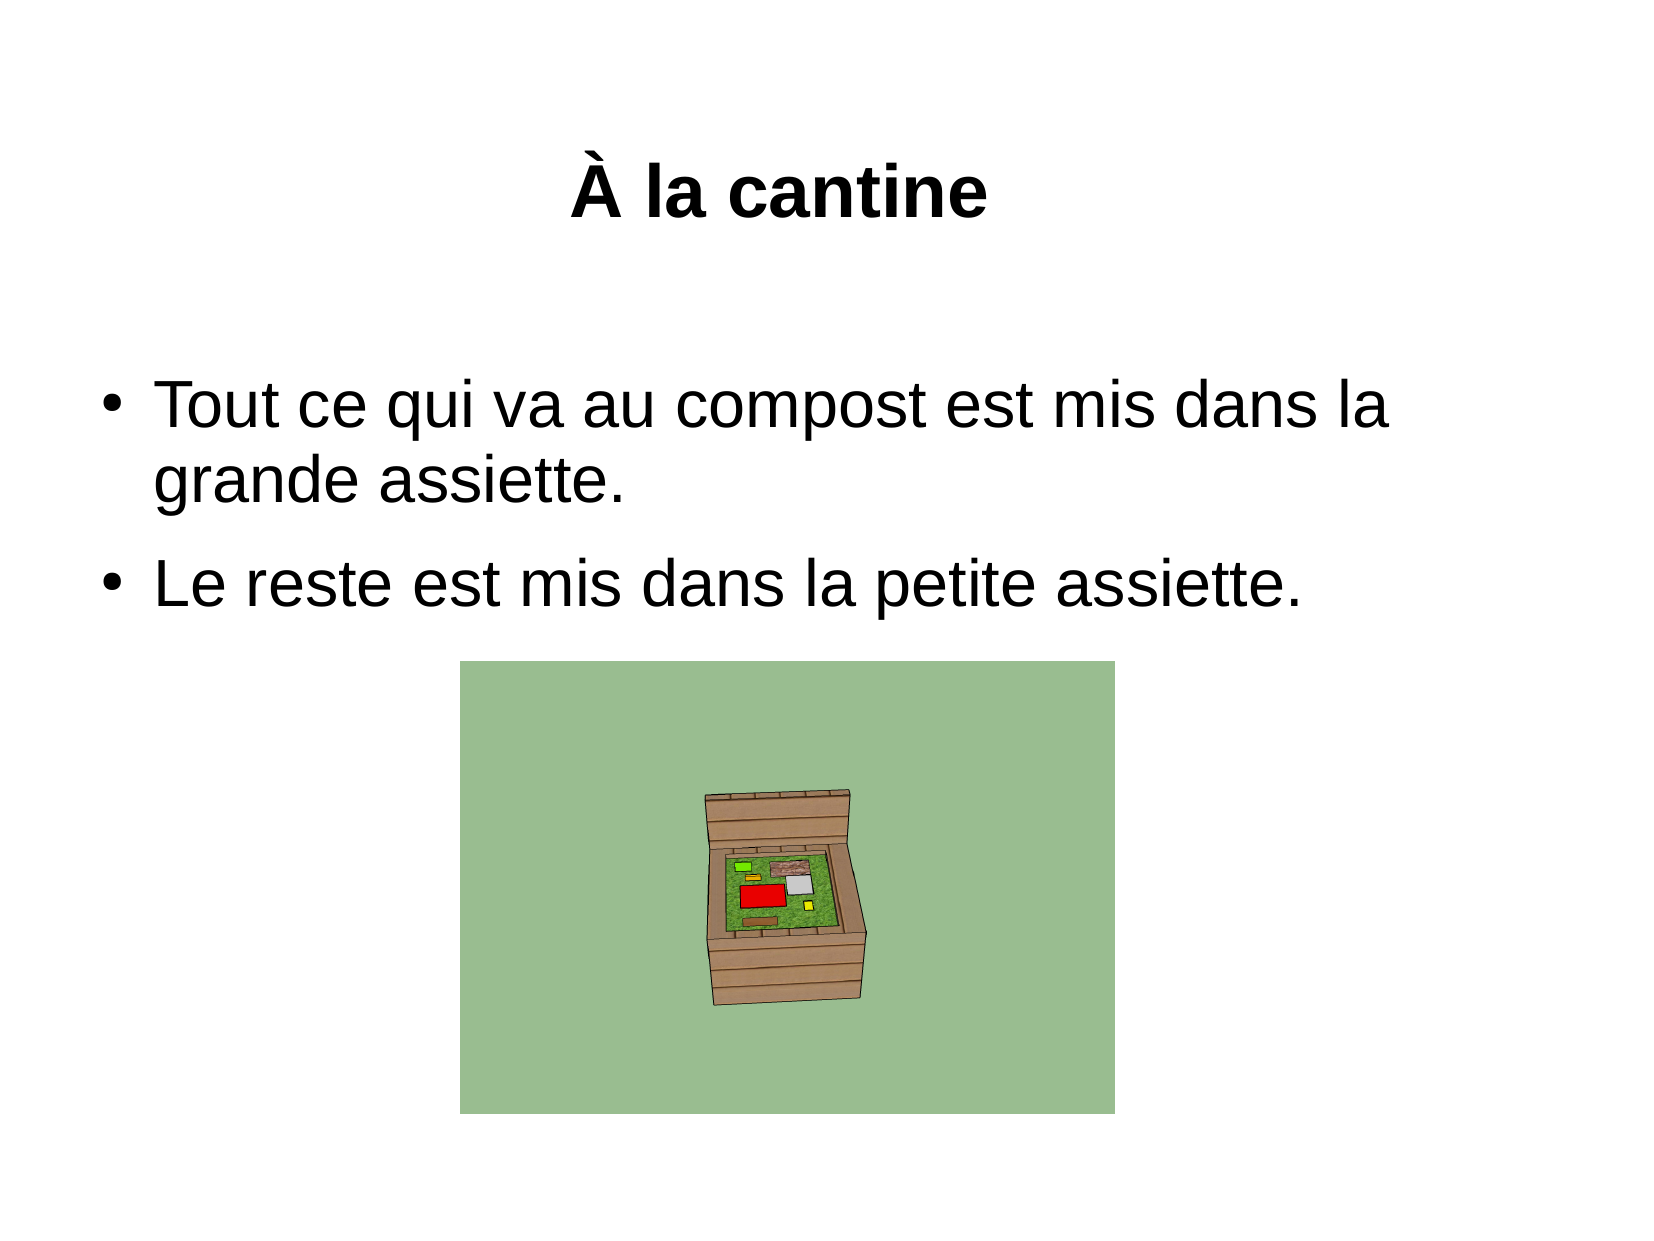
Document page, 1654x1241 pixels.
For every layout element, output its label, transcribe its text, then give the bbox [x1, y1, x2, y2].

list Tout ce qui va au compost est mis dans la grande assiette. Le reste est mis dans la petite assiette. [82, 367, 1571, 1087]
picture [460, 661, 1115, 1114]
title À la cantine [35, 88, 1524, 296]
